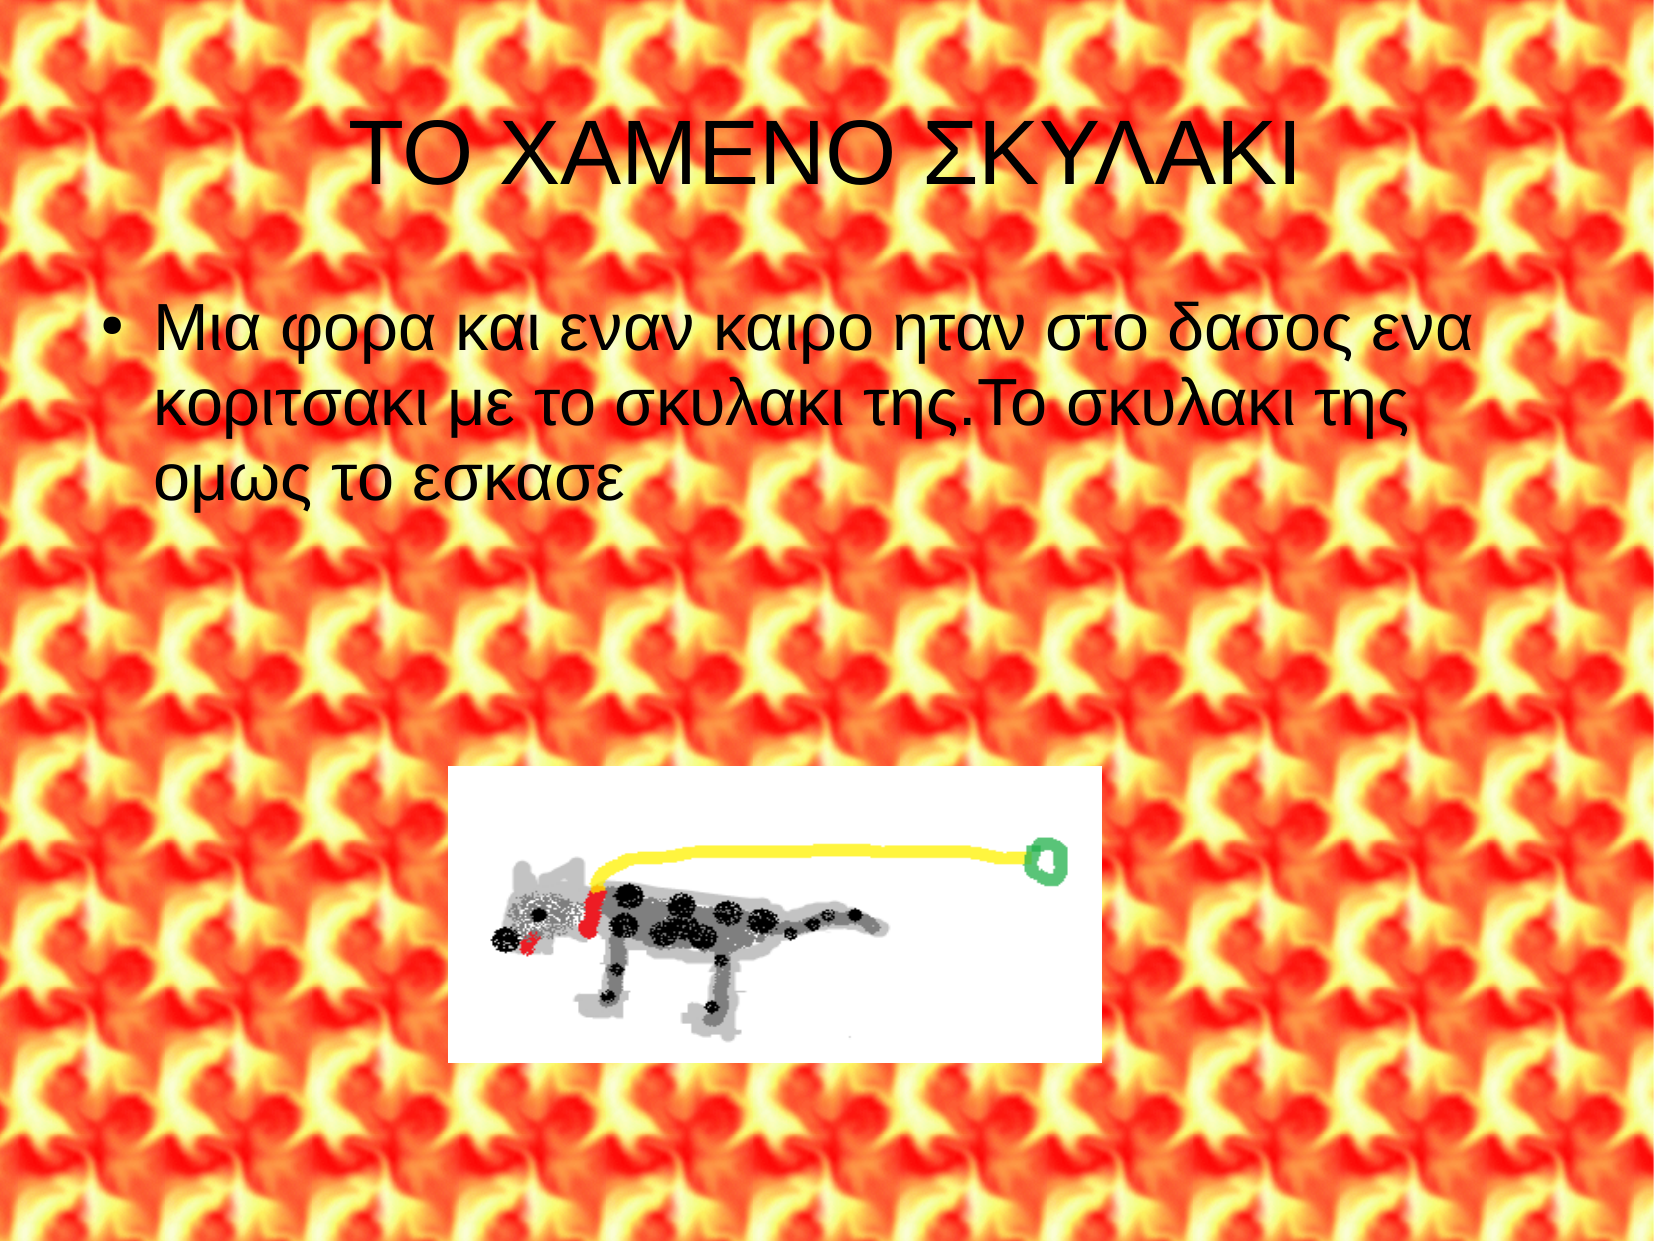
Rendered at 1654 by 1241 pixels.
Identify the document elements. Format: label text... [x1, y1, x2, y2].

picture [0, 0, 1654, 1241]
list Μια φορα και εναν καιρο ηταν στο δασος ενα κοριτσακι με το σκυλακι της.Το σκυλακι της ομως το εσκασε [82, 290, 1538, 1010]
title ΤΟ ΧΑΜΕΝΟ ΣΚΥΛΑΚΙ [82, 49, 1571, 257]
